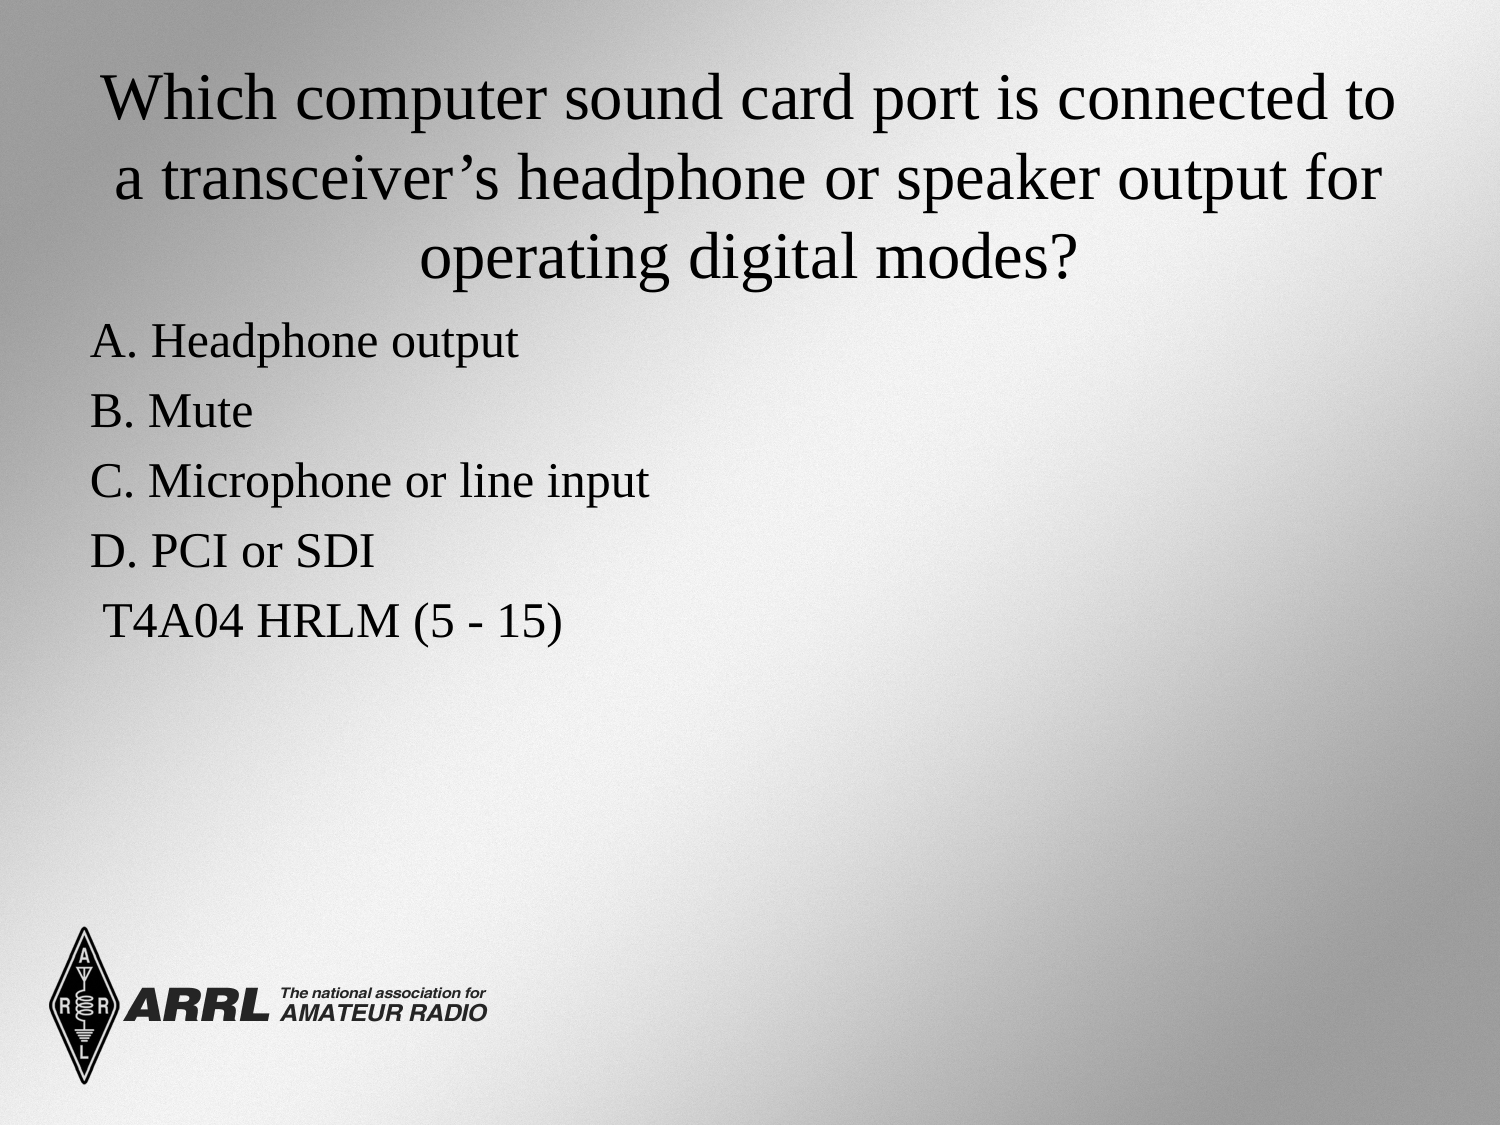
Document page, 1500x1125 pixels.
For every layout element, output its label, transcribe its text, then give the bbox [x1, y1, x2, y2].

picture [0, 0, 1500, 1125]
title Which computer sound card port is connected to a transceiver’s headphone or speaker output for operating digital modes? [75, 45, 1425, 233]
list A. Headphone output B. Mute C. Microphone or line input D. PCI or SDI T4A04 HRLM (5 - 15) [75, 299, 1425, 1005]
